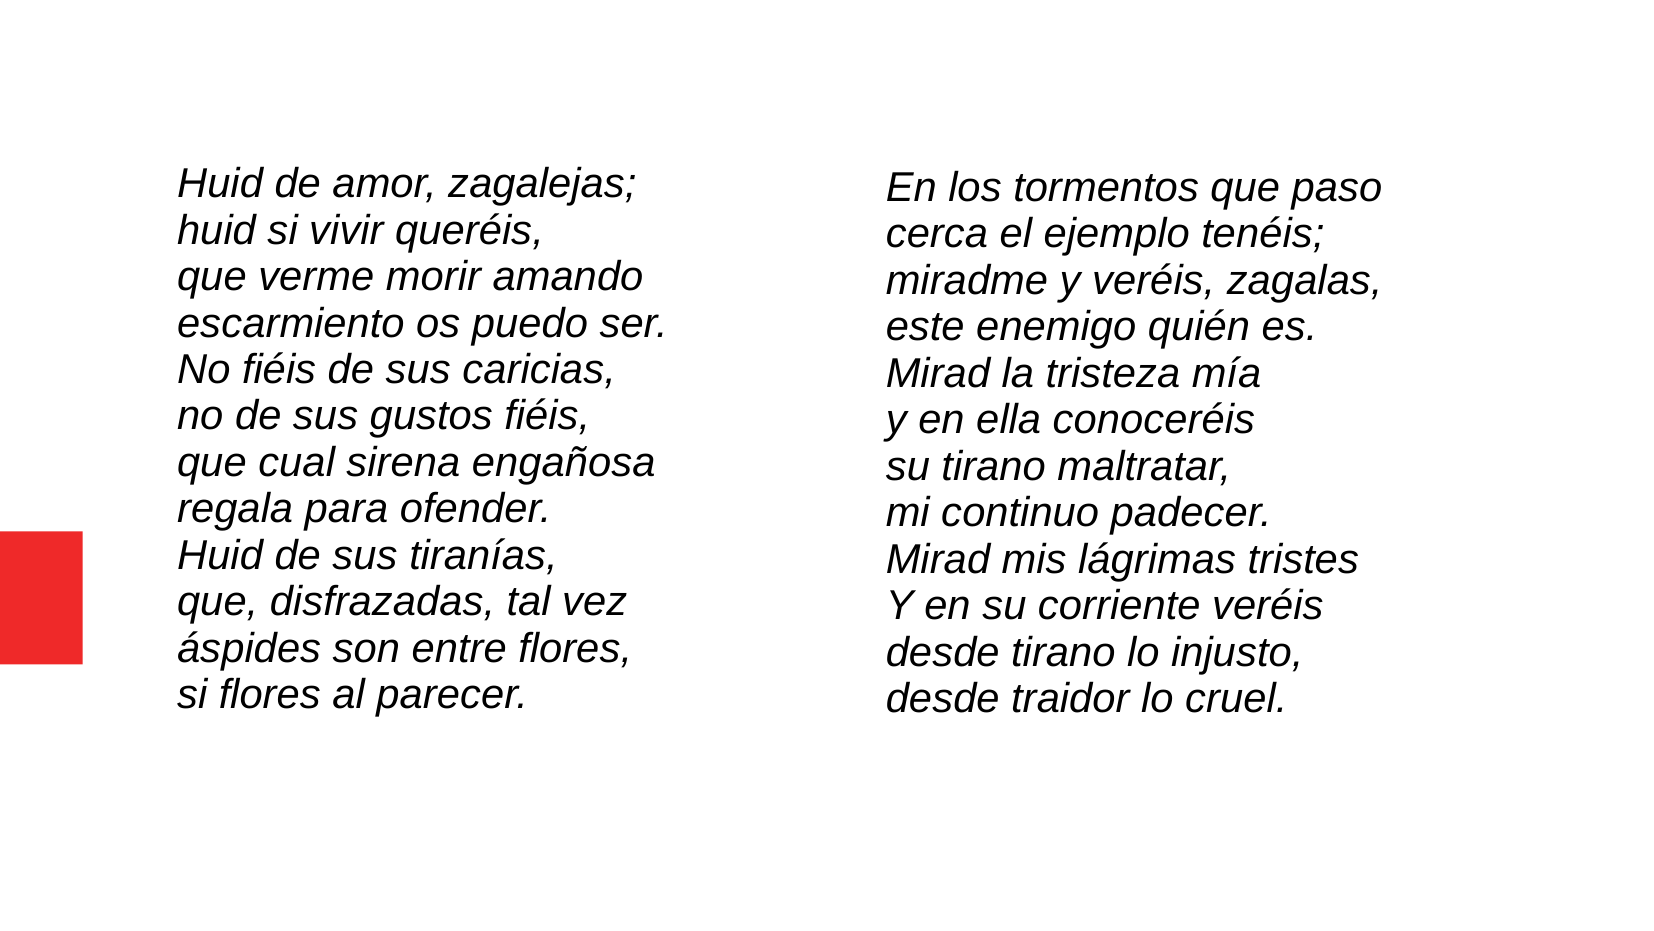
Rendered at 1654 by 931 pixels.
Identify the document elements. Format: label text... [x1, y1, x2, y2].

list En los tormentos que paso cerca el ejemplo tenéis; miradme y veréis, zagalas, este enemigo quién es. Mirad la tristeza mía y en ella conoceréis su tirano maltratar, mi continuo padecer. Mirad mis lágrimas tristes Y en su corriente veréis desde tirano lo injusto, desde traidor lo cruel. [885, 163, 1572, 834]
list Huid de amor, zagalejas; huid si vivir queréis, que verme morir amando escarmiento os puedo ser. No fiéis de sus caricias, no de sus gustos fiéis, que cual sirena engañosa regala para ofender. Huid de sus tiranías, que, disfrazadas, tal vez áspides son entre flores, si flores al parecer. [177, 159, 786, 822]
